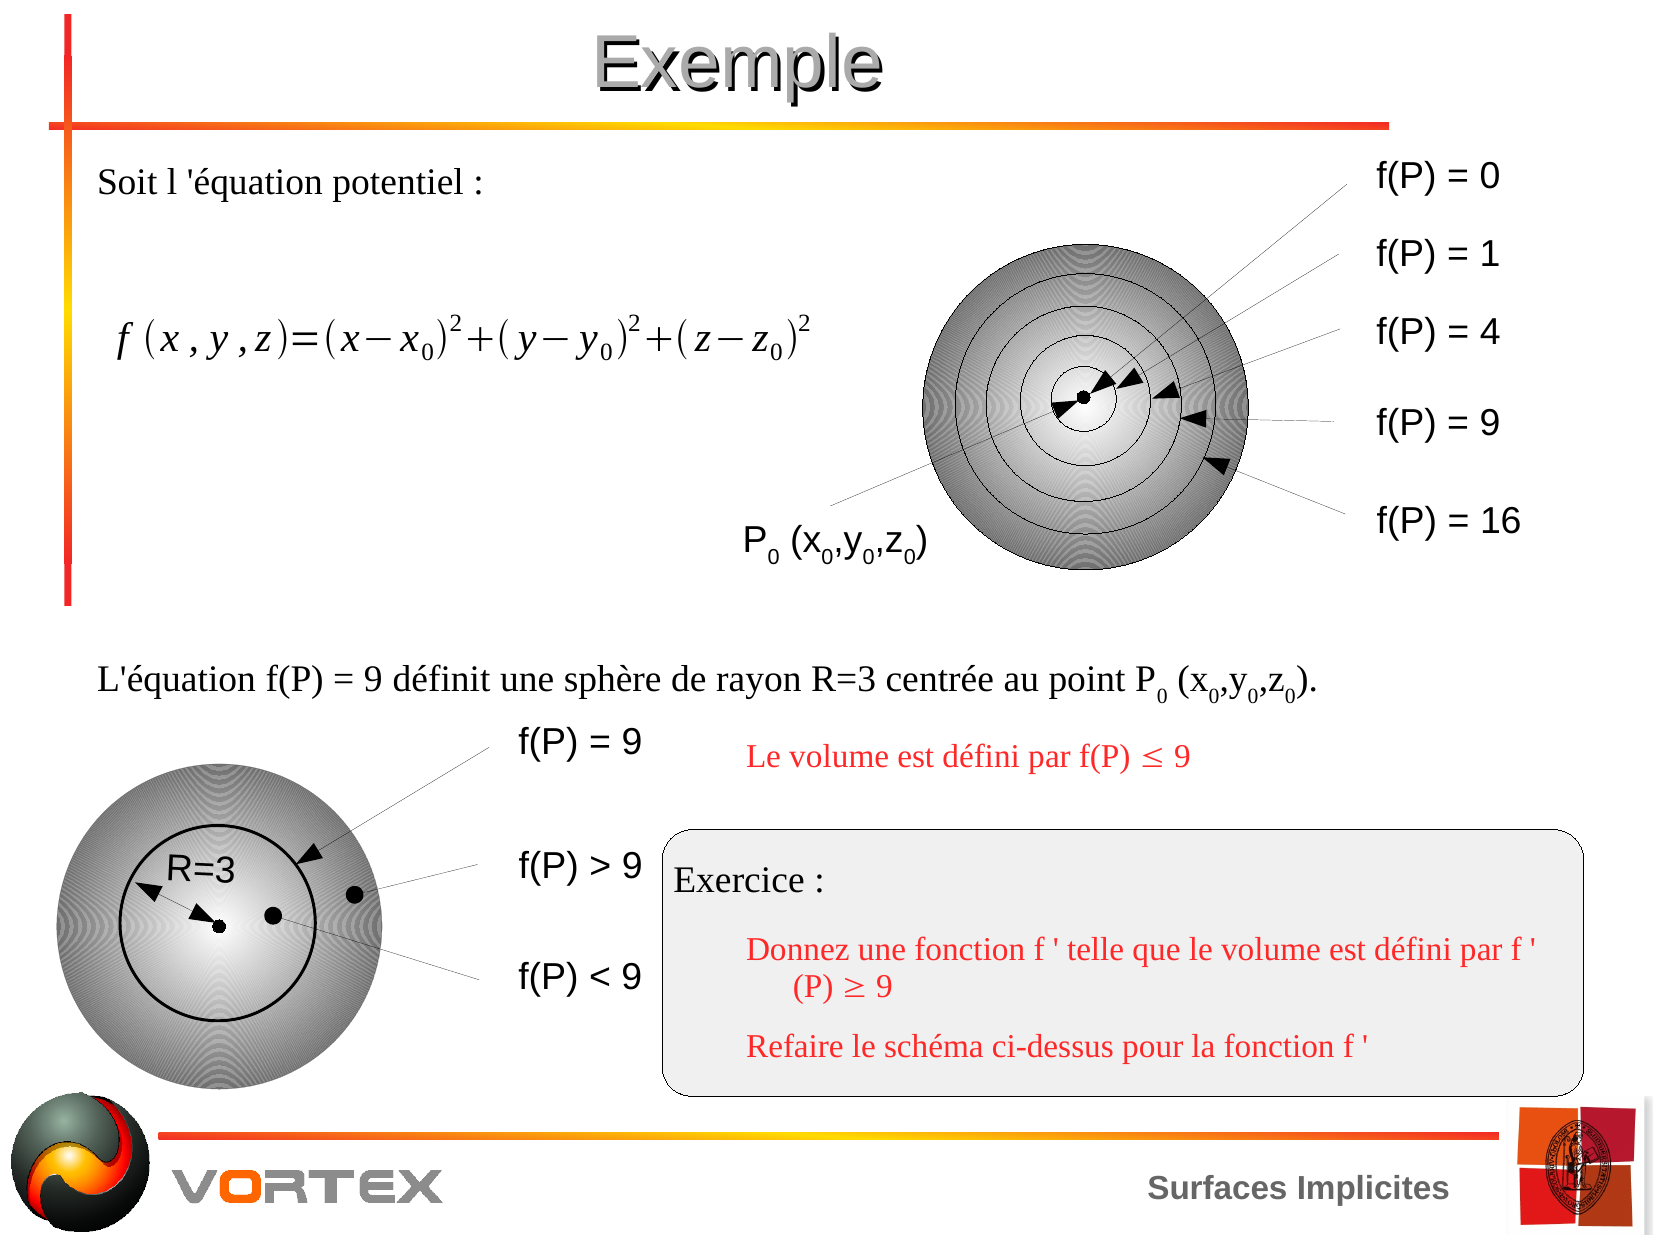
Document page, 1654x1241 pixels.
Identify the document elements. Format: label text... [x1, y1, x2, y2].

text_box [122, 835, 313, 1019]
picture [11, 1092, 443, 1232]
text_box f(P) = 9 [1361, 394, 1544, 457]
list Soit l 'équation potentiel : L'équation f(P) = 9 définit une sphère de rayon R=3 centrée au point P0 (x0,y0,z0). Le volume est défini par f(P)  9 Exercice : Donnez une fonction f ' telle que le volume est défini par f ' (P)  9 Refaire le schéma ci-dessus pour la fonction f ' [79, 160, 1569, 1103]
text_box f(P) = 4 [1361, 303, 1544, 366]
text_box R=3 [150, 796, 256, 901]
text_box f(P) = 9 [503, 713, 686, 776]
title Exemple [82, 4, 1392, 120]
text_box f(P) = 0 [1361, 146, 1544, 210]
text_box f(P) = 1 [1361, 224, 1544, 288]
text_box f(P) > 9 [503, 836, 686, 900]
chart [101, 308, 818, 367]
text_box P0 (x0,y0,z0) [727, 510, 976, 640]
text_box [922, 244, 1249, 570]
text_box [56, 763, 381, 1090]
picture [1505, 1096, 1653, 1235]
text_box [1569, 833, 1584, 1093]
text_box f(P) = 16 [1361, 491, 1544, 601]
text_box [298, 831, 383, 948]
text_box f(P) < 9 [503, 947, 686, 1011]
